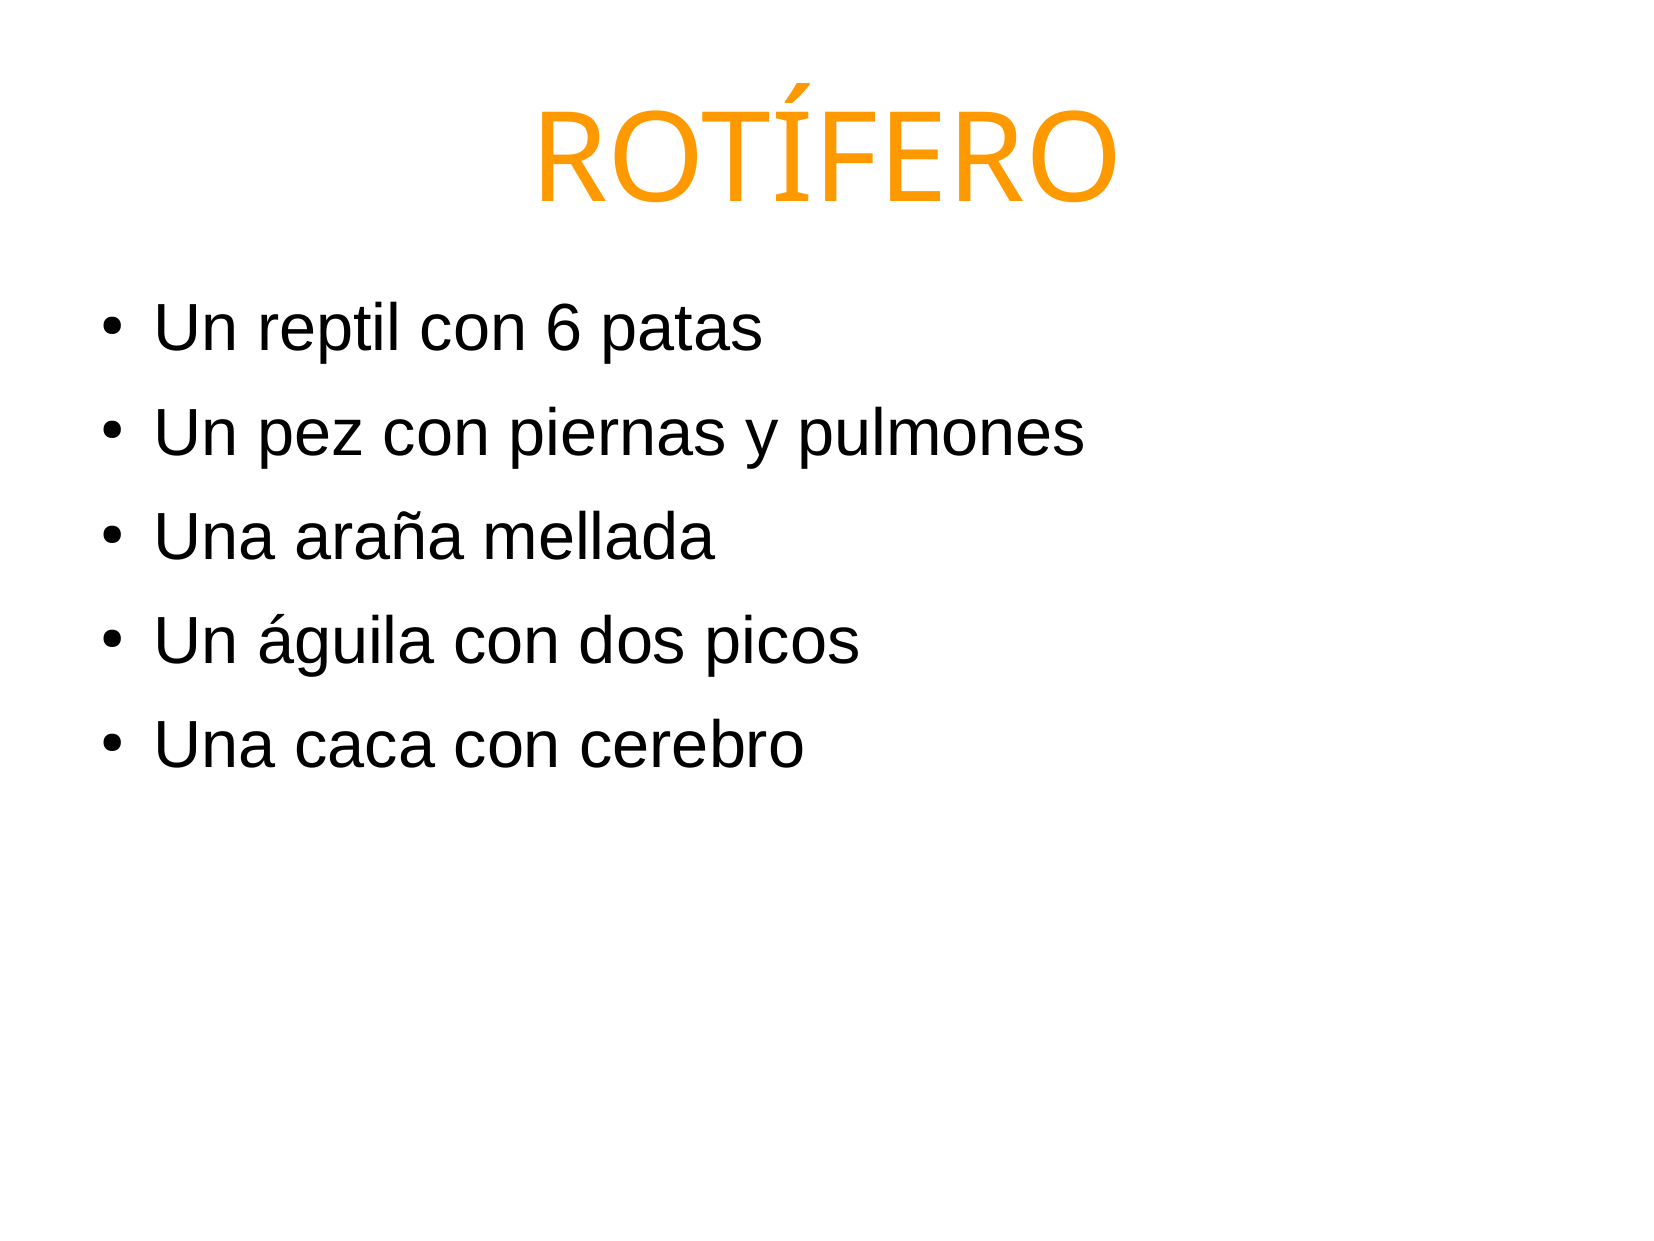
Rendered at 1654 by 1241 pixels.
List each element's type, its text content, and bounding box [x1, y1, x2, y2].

title ROTÍFERO [82, 49, 1571, 257]
list Un reptil con 6 patas Un pez con piernas y pulmones Una araña mellada Un águila con dos picos Una caca con cerebro [82, 290, 1571, 1109]
